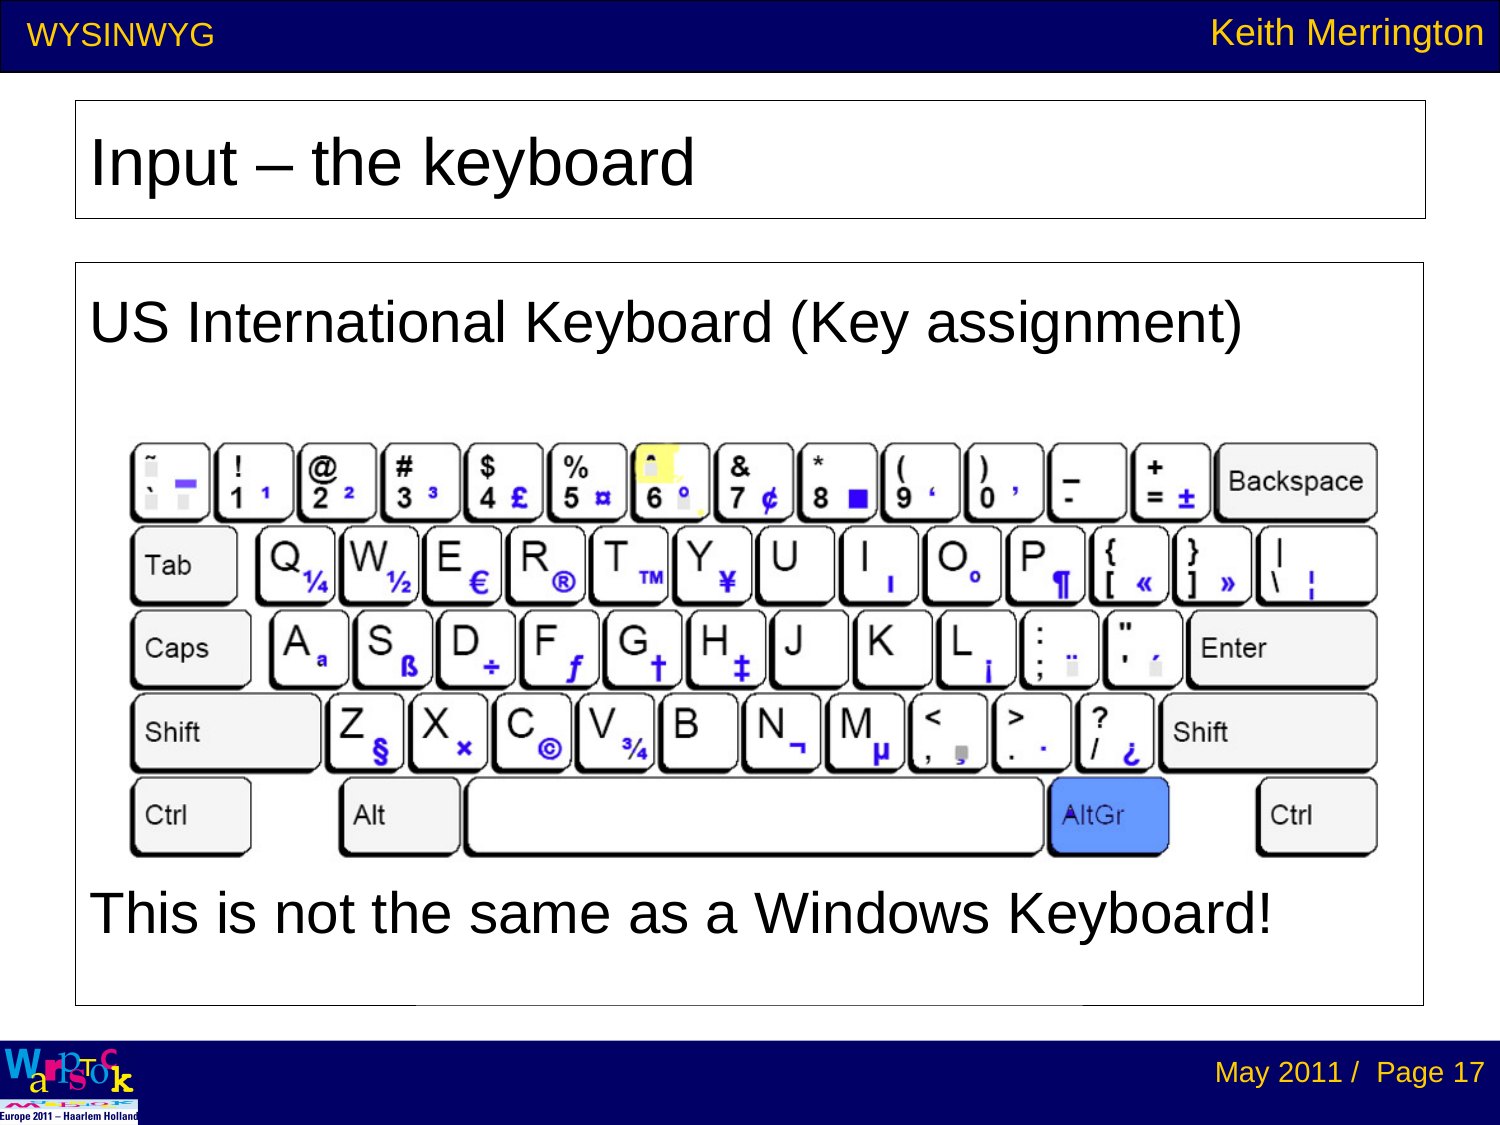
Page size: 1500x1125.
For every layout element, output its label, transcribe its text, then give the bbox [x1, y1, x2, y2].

picture [0, 1042, 138, 1125]
title Input – the keyboard [75, 100, 1426, 219]
list US International Keyboard (Key assignment) This is not the same as a Windows Keyboard! [75, 262, 1424, 1006]
picture [108, 435, 1406, 868]
